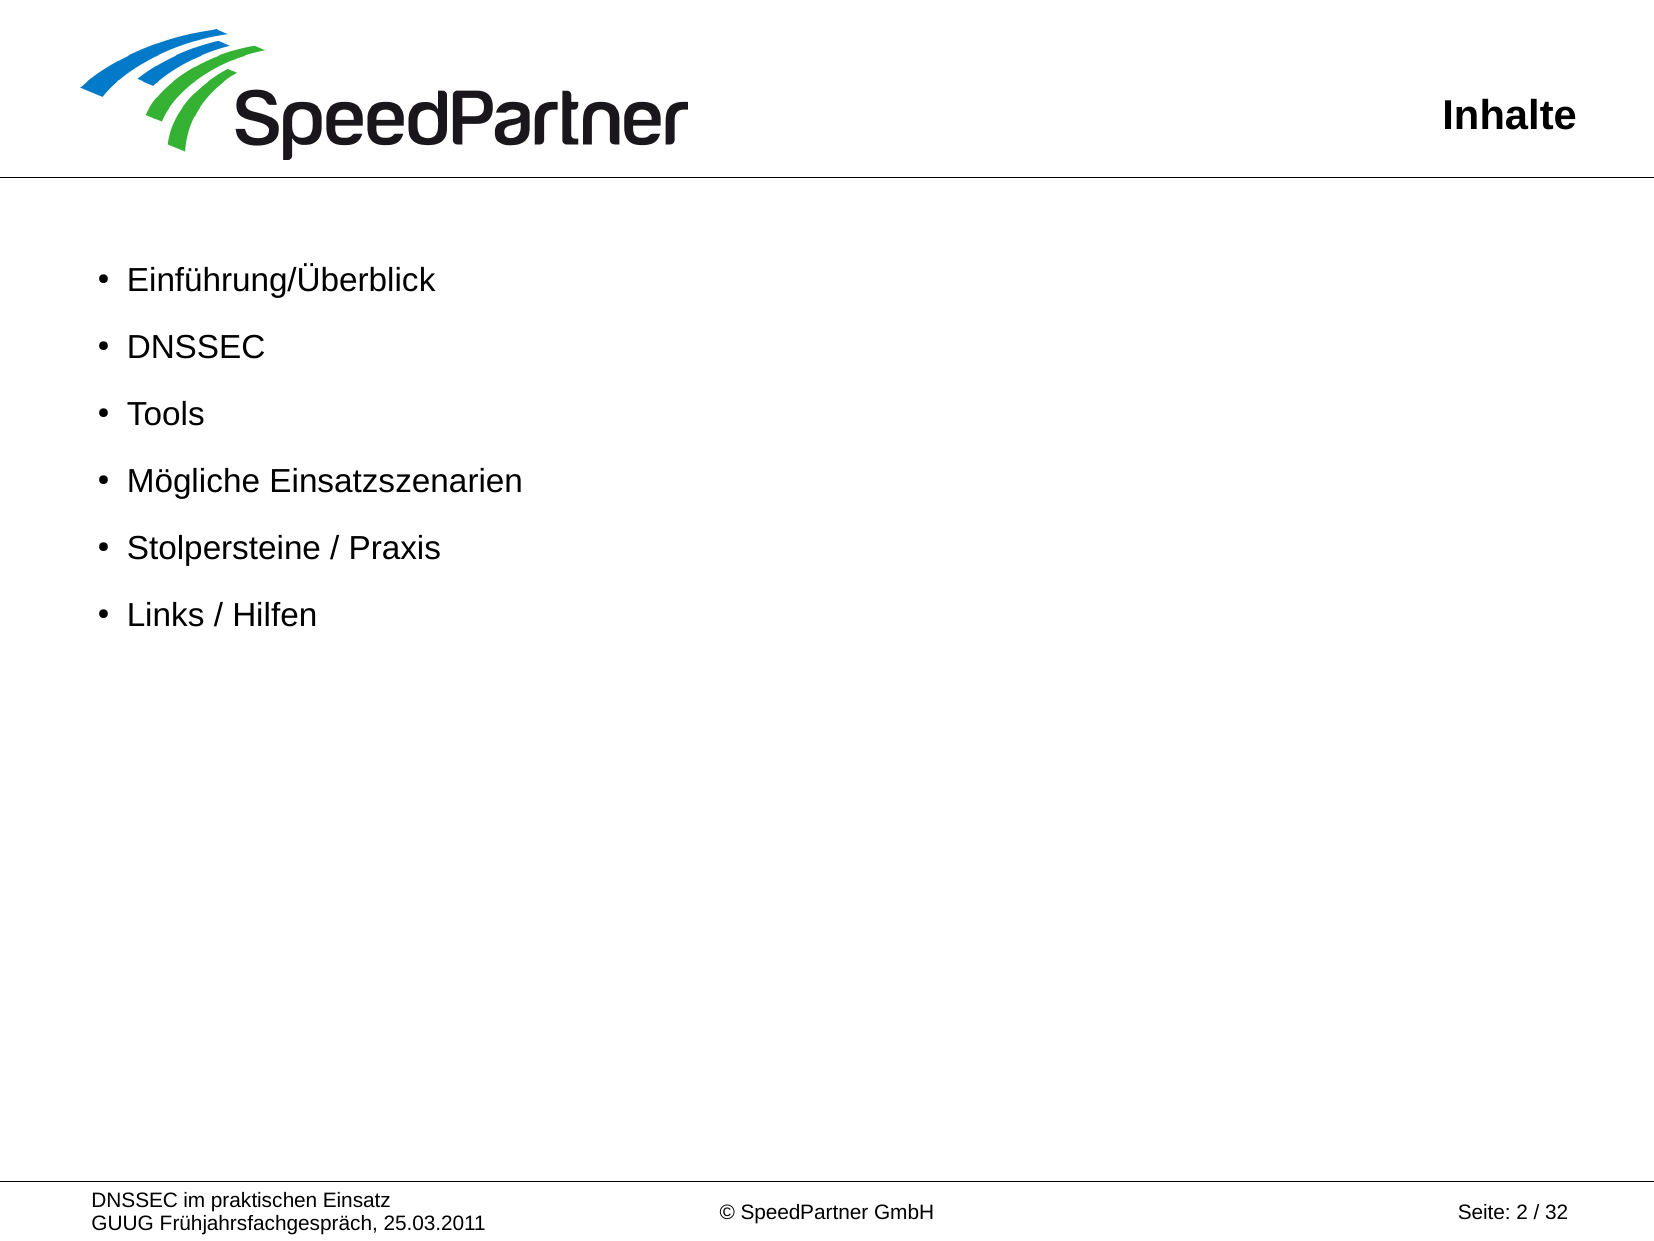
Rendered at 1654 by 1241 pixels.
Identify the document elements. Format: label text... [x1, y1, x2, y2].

picture [80, 29, 688, 160]
title Inhalte [590, 70, 1577, 160]
text_box Einführung/Überblick DNSSEC Tools Mögliche Einsatzszenarien Stolpersteine / Praxis Links / Hilfen [82, 253, 1565, 1177]
